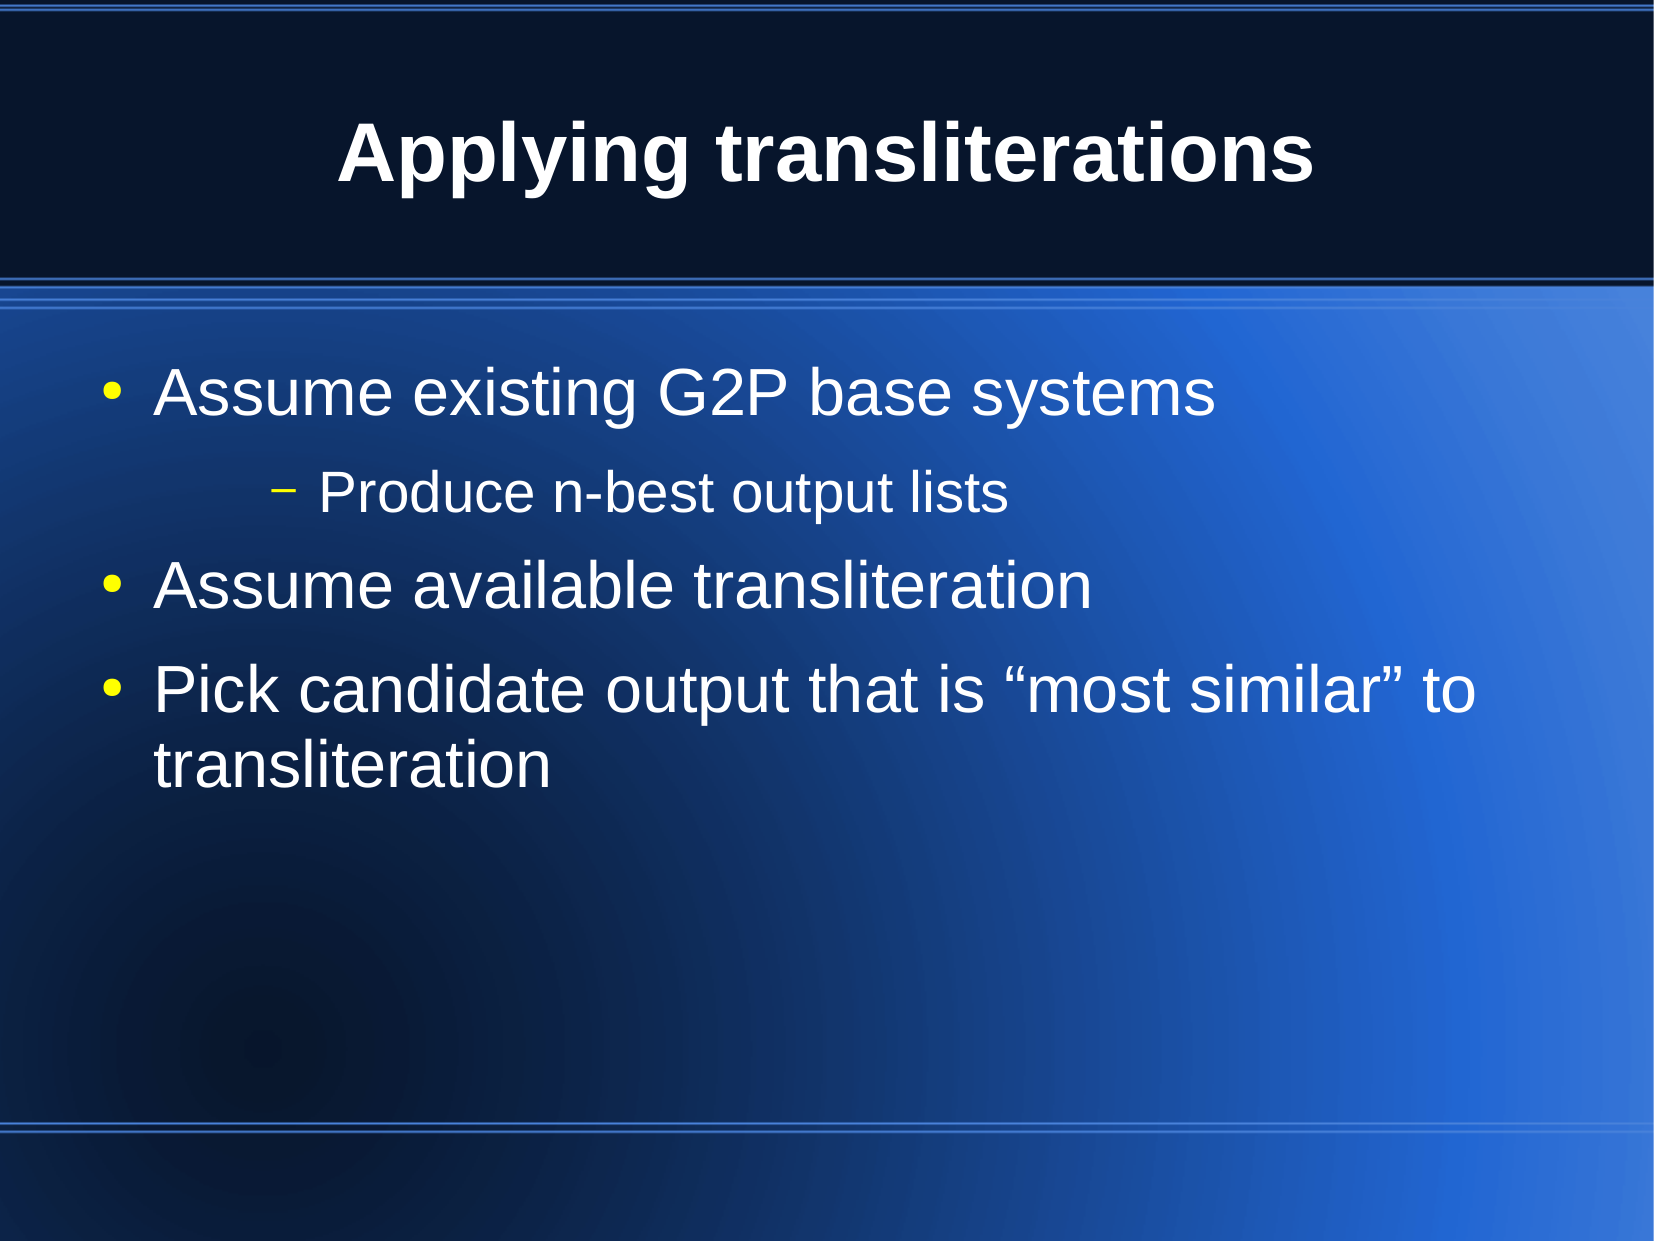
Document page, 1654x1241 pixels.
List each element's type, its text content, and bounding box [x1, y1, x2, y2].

picture [0, 0, 1654, 1241]
title Applying transliterations [82, 49, 1571, 257]
list Assume existing G2P base systems Produce n-best output lists Assume available transliteration Pick candidate output that is “most similar” to transliteration [82, 355, 1571, 1174]
